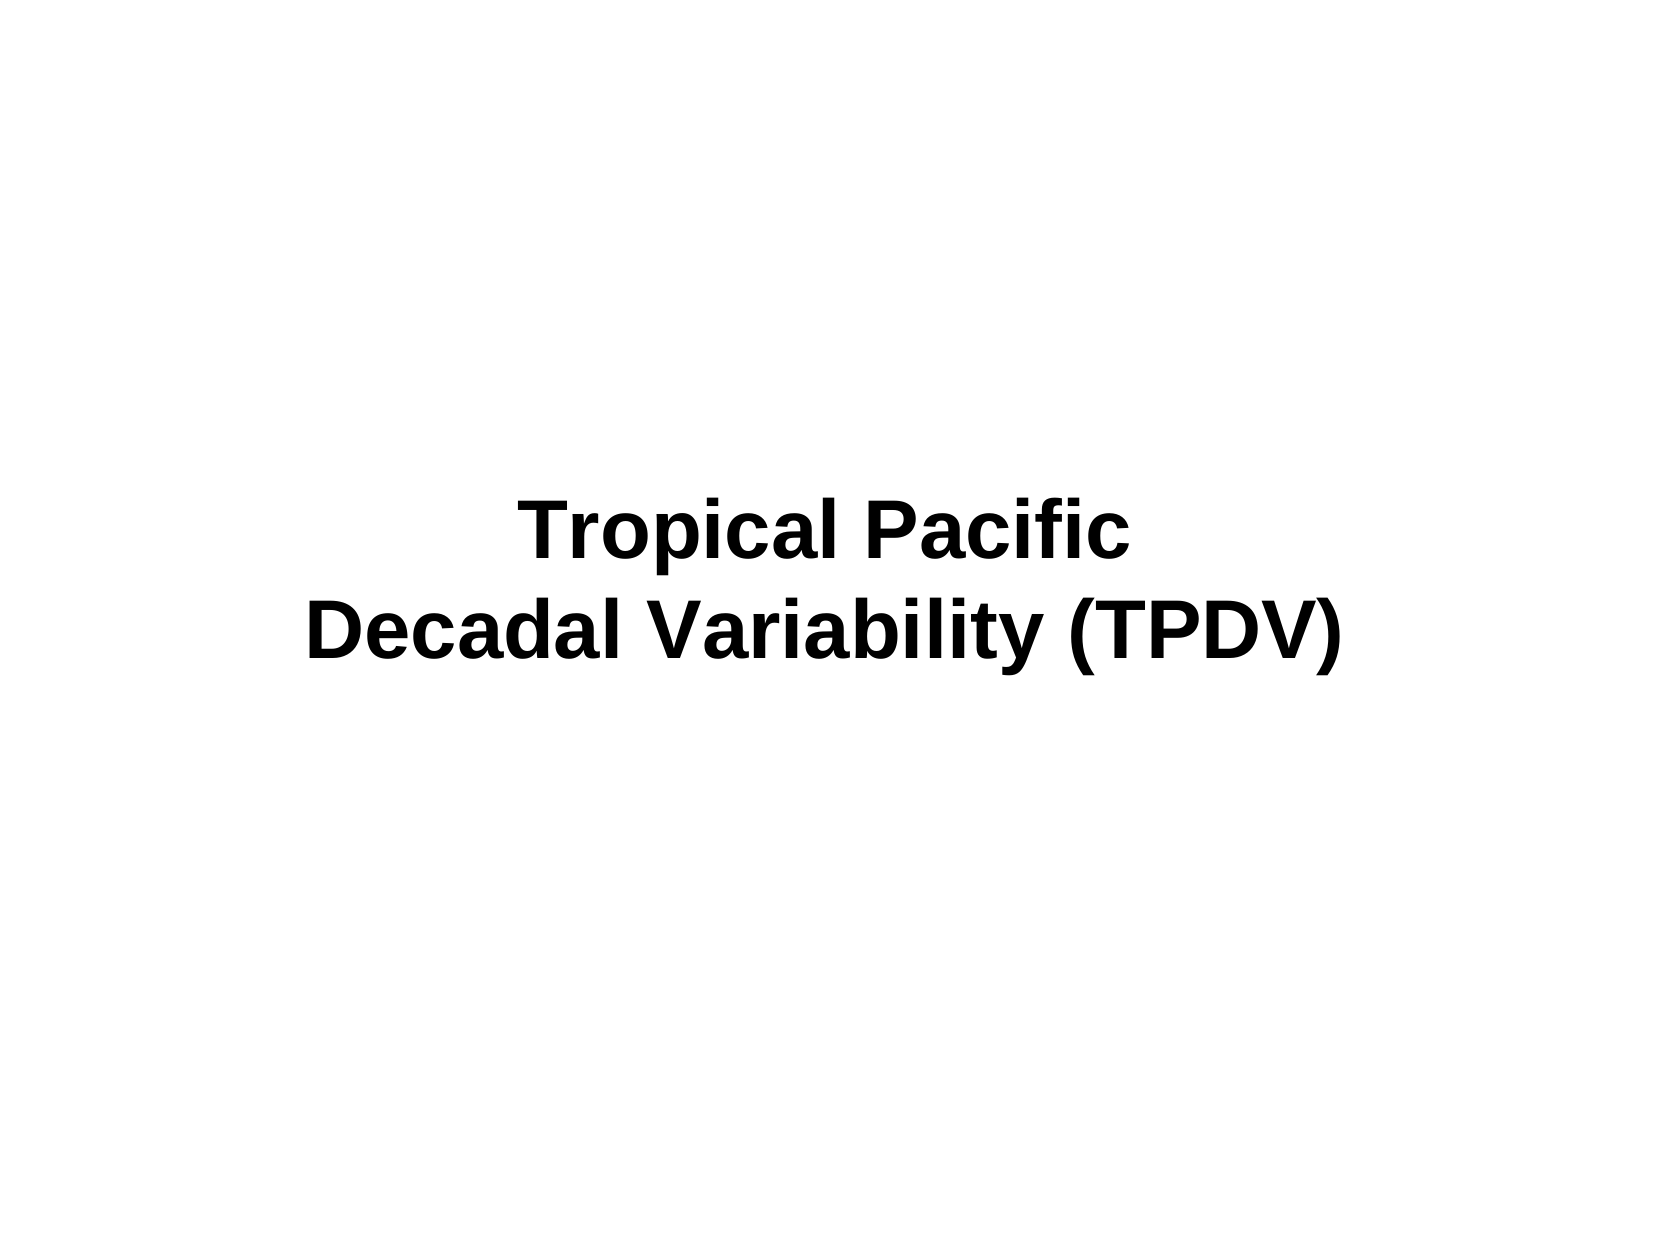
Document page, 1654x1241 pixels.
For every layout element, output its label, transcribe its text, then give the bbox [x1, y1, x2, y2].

text_box Tropical Pacific Decadal Variability (TPDV) [37, 475, 1613, 676]
